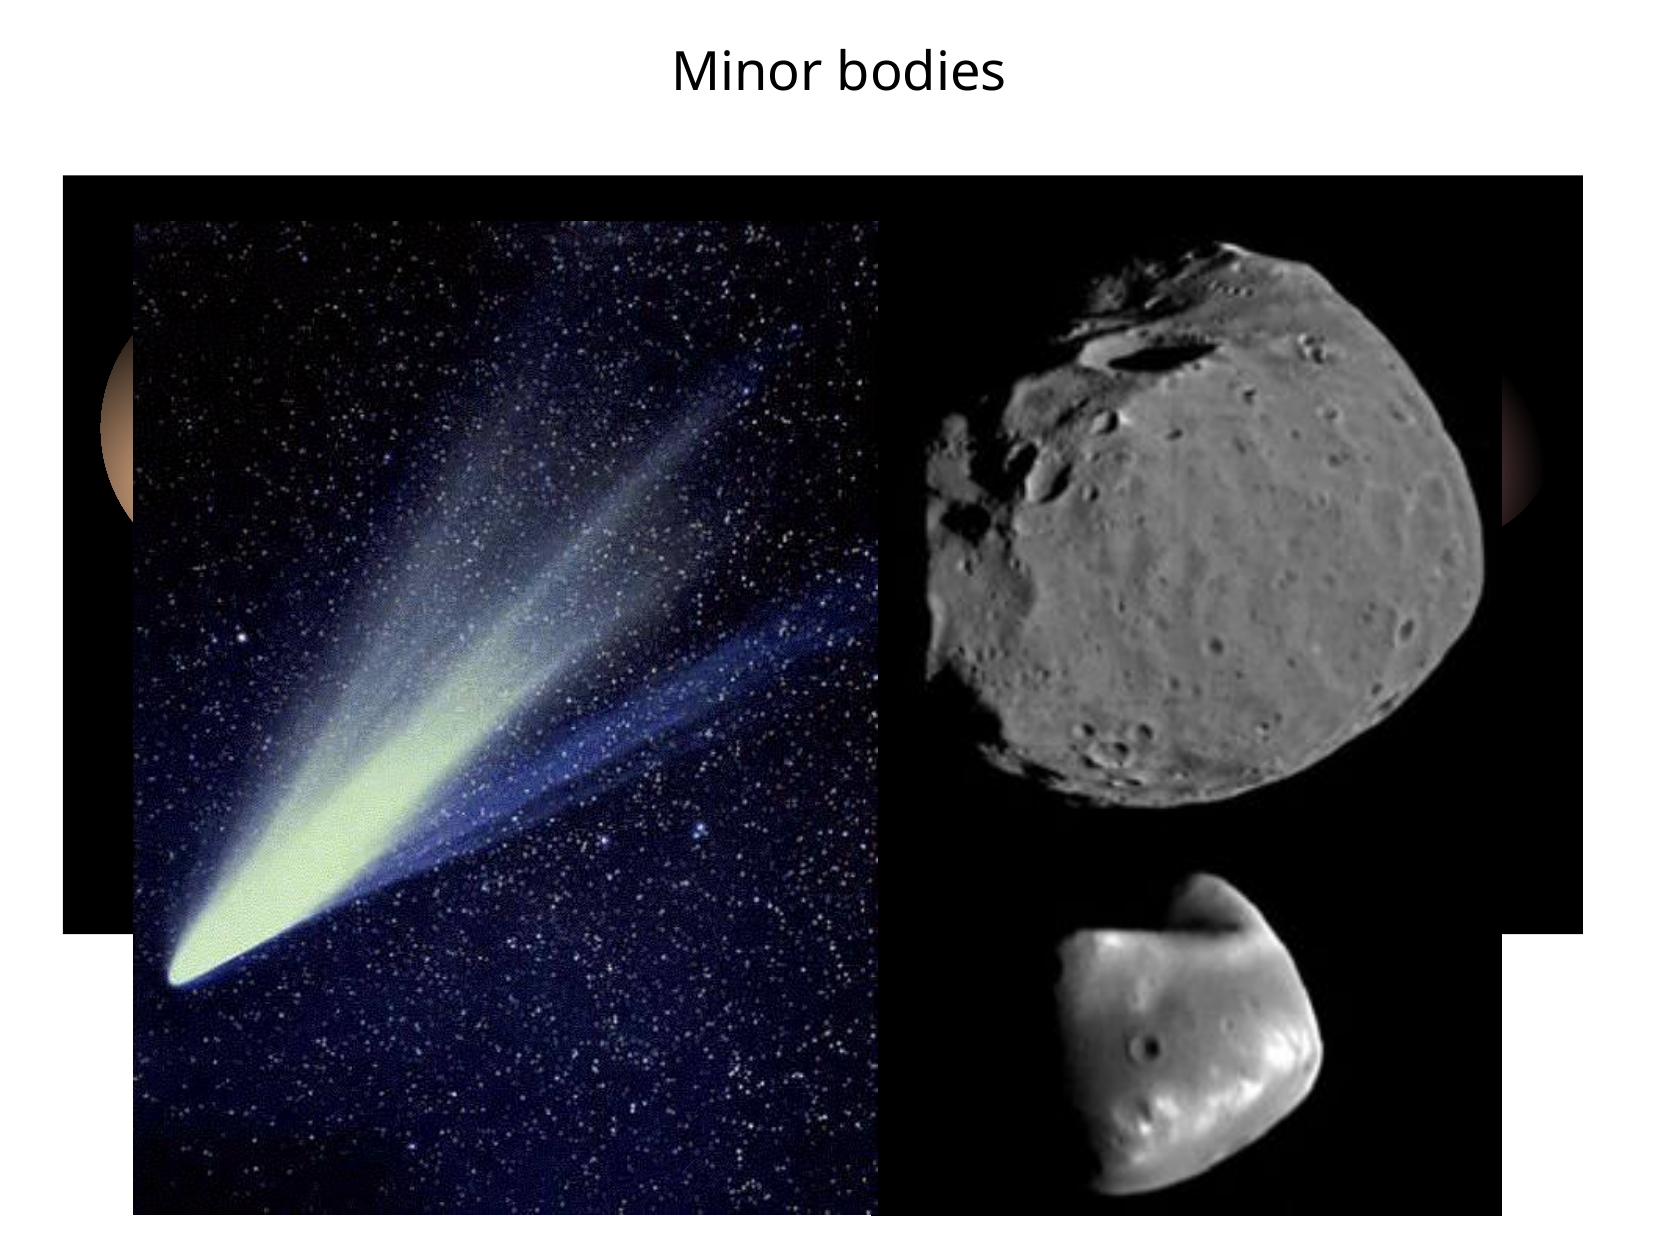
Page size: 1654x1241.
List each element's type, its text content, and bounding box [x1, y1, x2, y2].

picture [61, 174, 1585, 1216]
text_box Minor bodies [656, 25, 998, 106]
